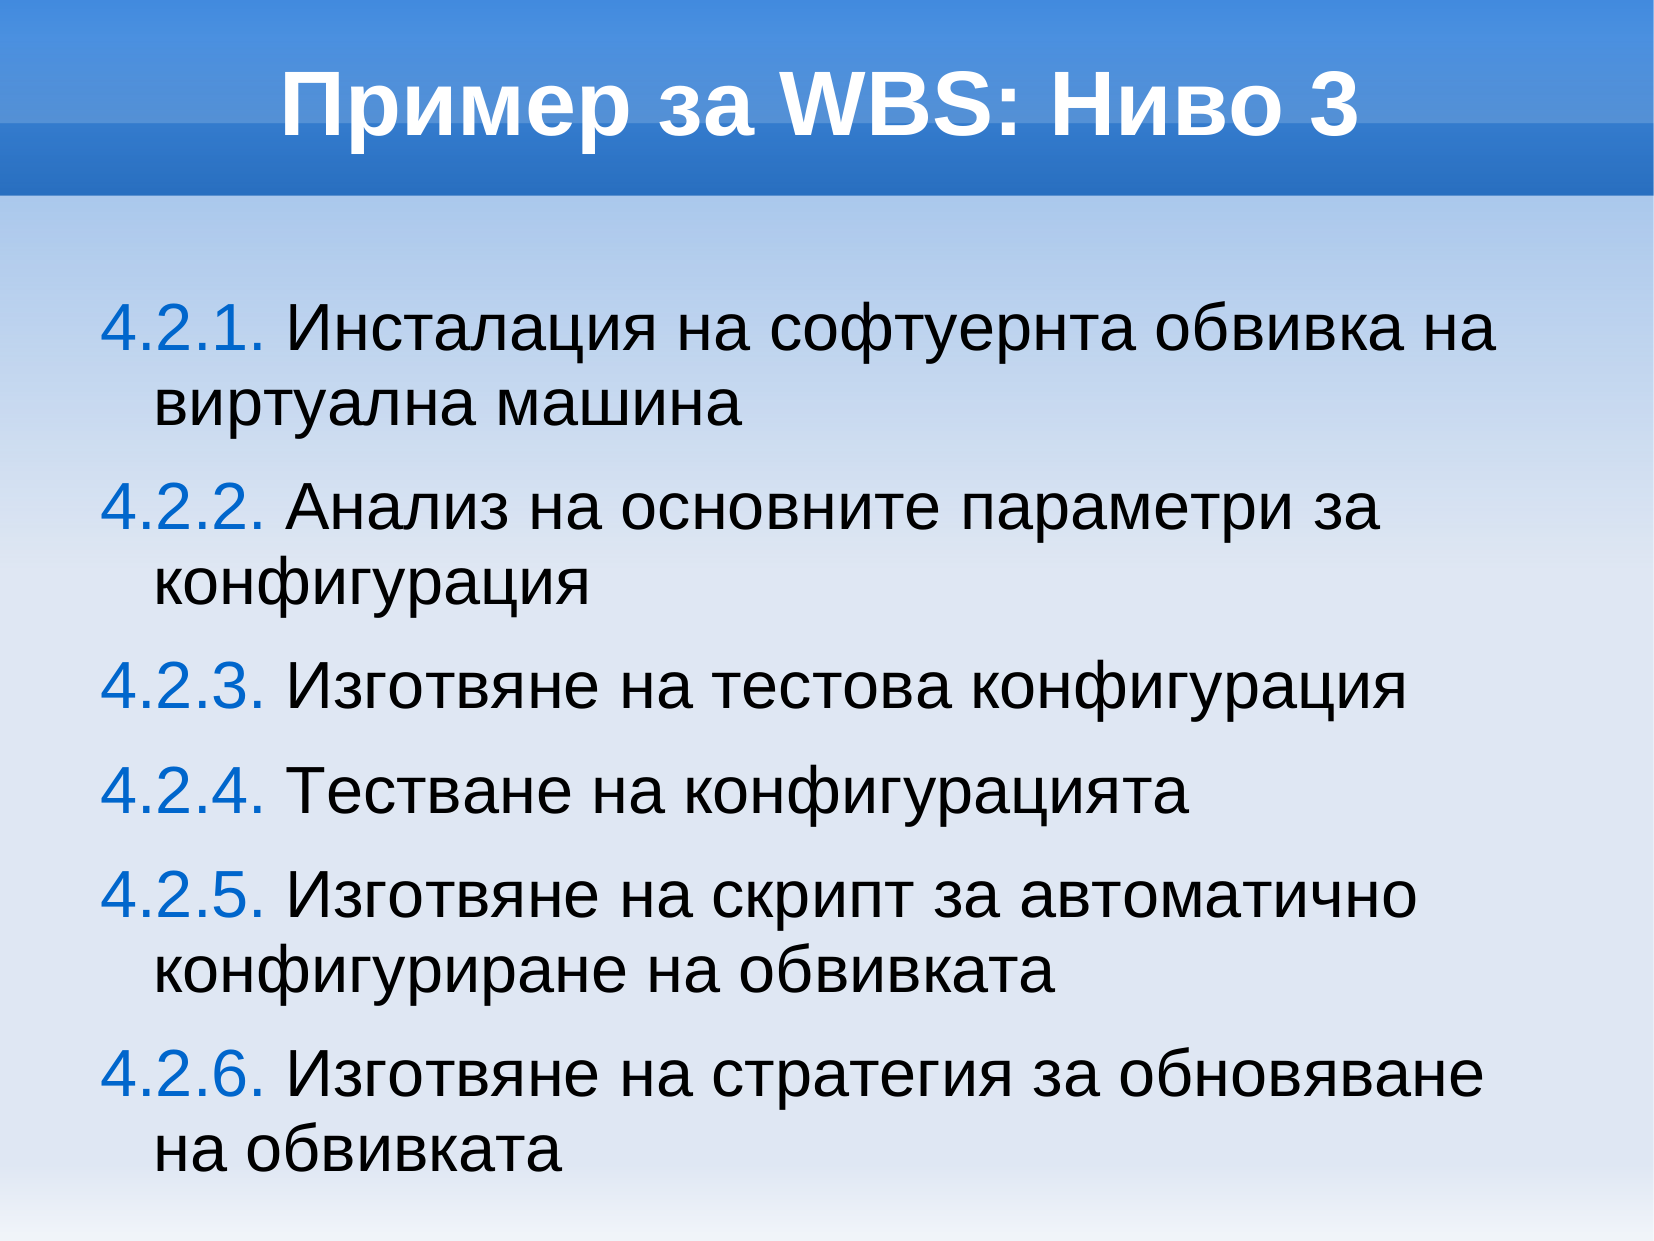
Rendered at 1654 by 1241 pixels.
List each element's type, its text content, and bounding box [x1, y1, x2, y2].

picture [0, 0, 1654, 1241]
title Пример за WBS: Ниво 3 [76, 0, 1565, 208]
list Инсталация на софтуернта обвивка на виртуална машина Анализ на основните параметри за конфигурация Изготвяне на тестова конфигурация Тестване на конфигурацията Изготвяне на скрипт за автоматично конфигуриране на обвивката Изготвяне на стратегия за обновяване на обвивката [82, 290, 1571, 1186]
